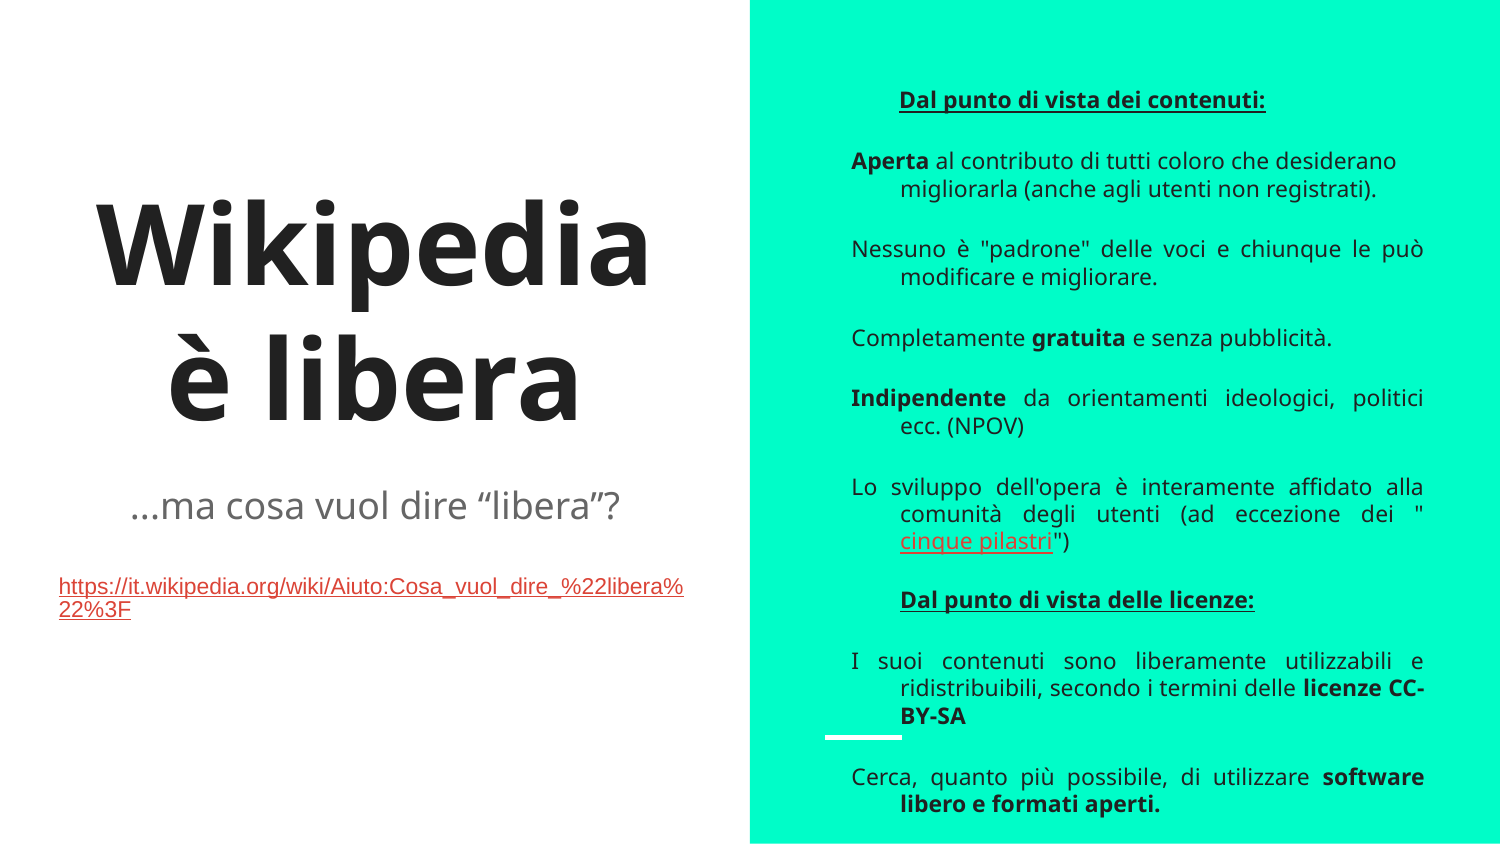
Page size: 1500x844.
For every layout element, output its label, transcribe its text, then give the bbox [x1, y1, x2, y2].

title Wikipedia è libera [43, 177, 708, 458]
subtitle ...ma cosa vuol dire “libera”? https://it.wikipedia.org/wiki/Aiuto:Cosa_vuol_dire_%22libera%22%3F [43, 466, 708, 688]
list Dal punto di vista dei contenuti: Aperta al contributo di tutti coloro che desiderano migliorarla (anche agli utenti non registrati). Nessuno è "padrone" delle voci e chiunque le può modificare e migliorare. Completamente gratuita e senza pubblicità. Indipendente da orientamenti ideologici, politici ecc. (NPOV) Lo sviluppo dell'opera è interamente affidato alla comunità degli utenti (ad eccezione dei "cinque pilastri") Dal punto di vista delle licenze: I suoi contenuti sono liberamente utilizzabili e ridistribuibili, secondo i termini delle licenze CC-BY-SA Cerca, quanto più possibile, di utilizzare software libero e formati aperti. [810, 16, 1440, 808]
